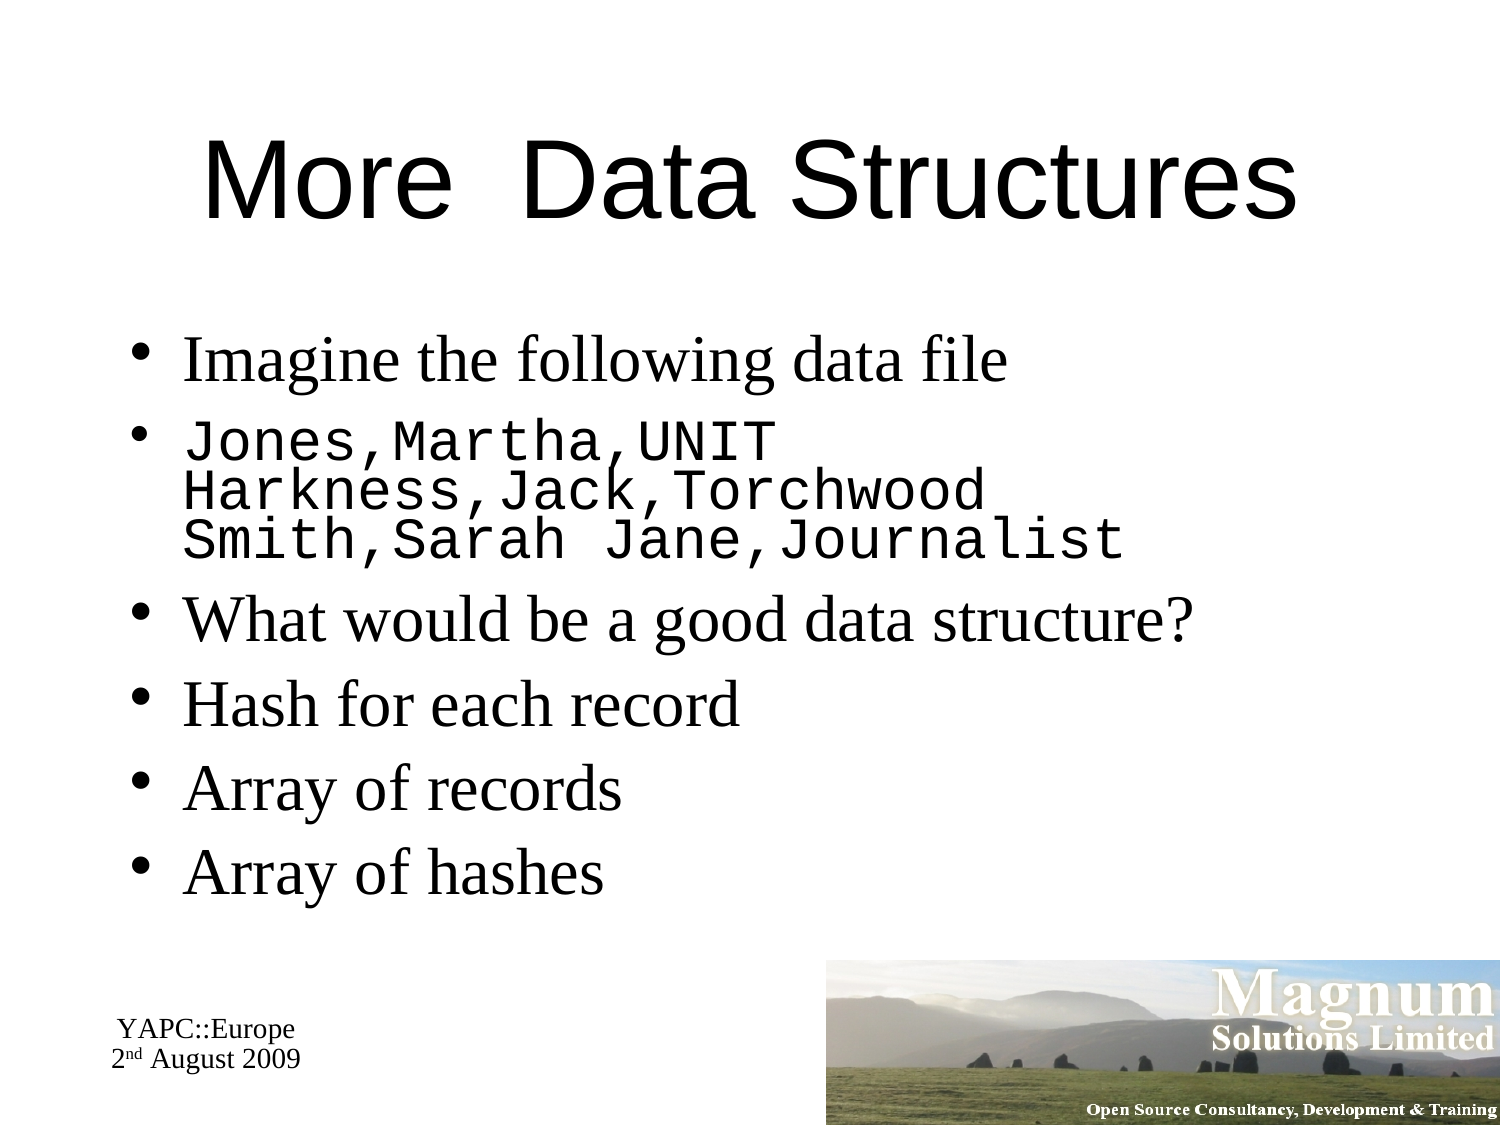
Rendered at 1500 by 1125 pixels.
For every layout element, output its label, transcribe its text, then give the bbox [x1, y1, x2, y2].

title More Data Structures [112, 62, 1388, 250]
picture [826, 960, 1500, 1125]
list Imagine the following data file Jones,Martha,UNIT Harkness,Jack,Torchwood Smith,Sarah Jane,Journalist What would be a good data structure? Hash for each record Array of records Array of hashes [112, 337, 1388, 926]
